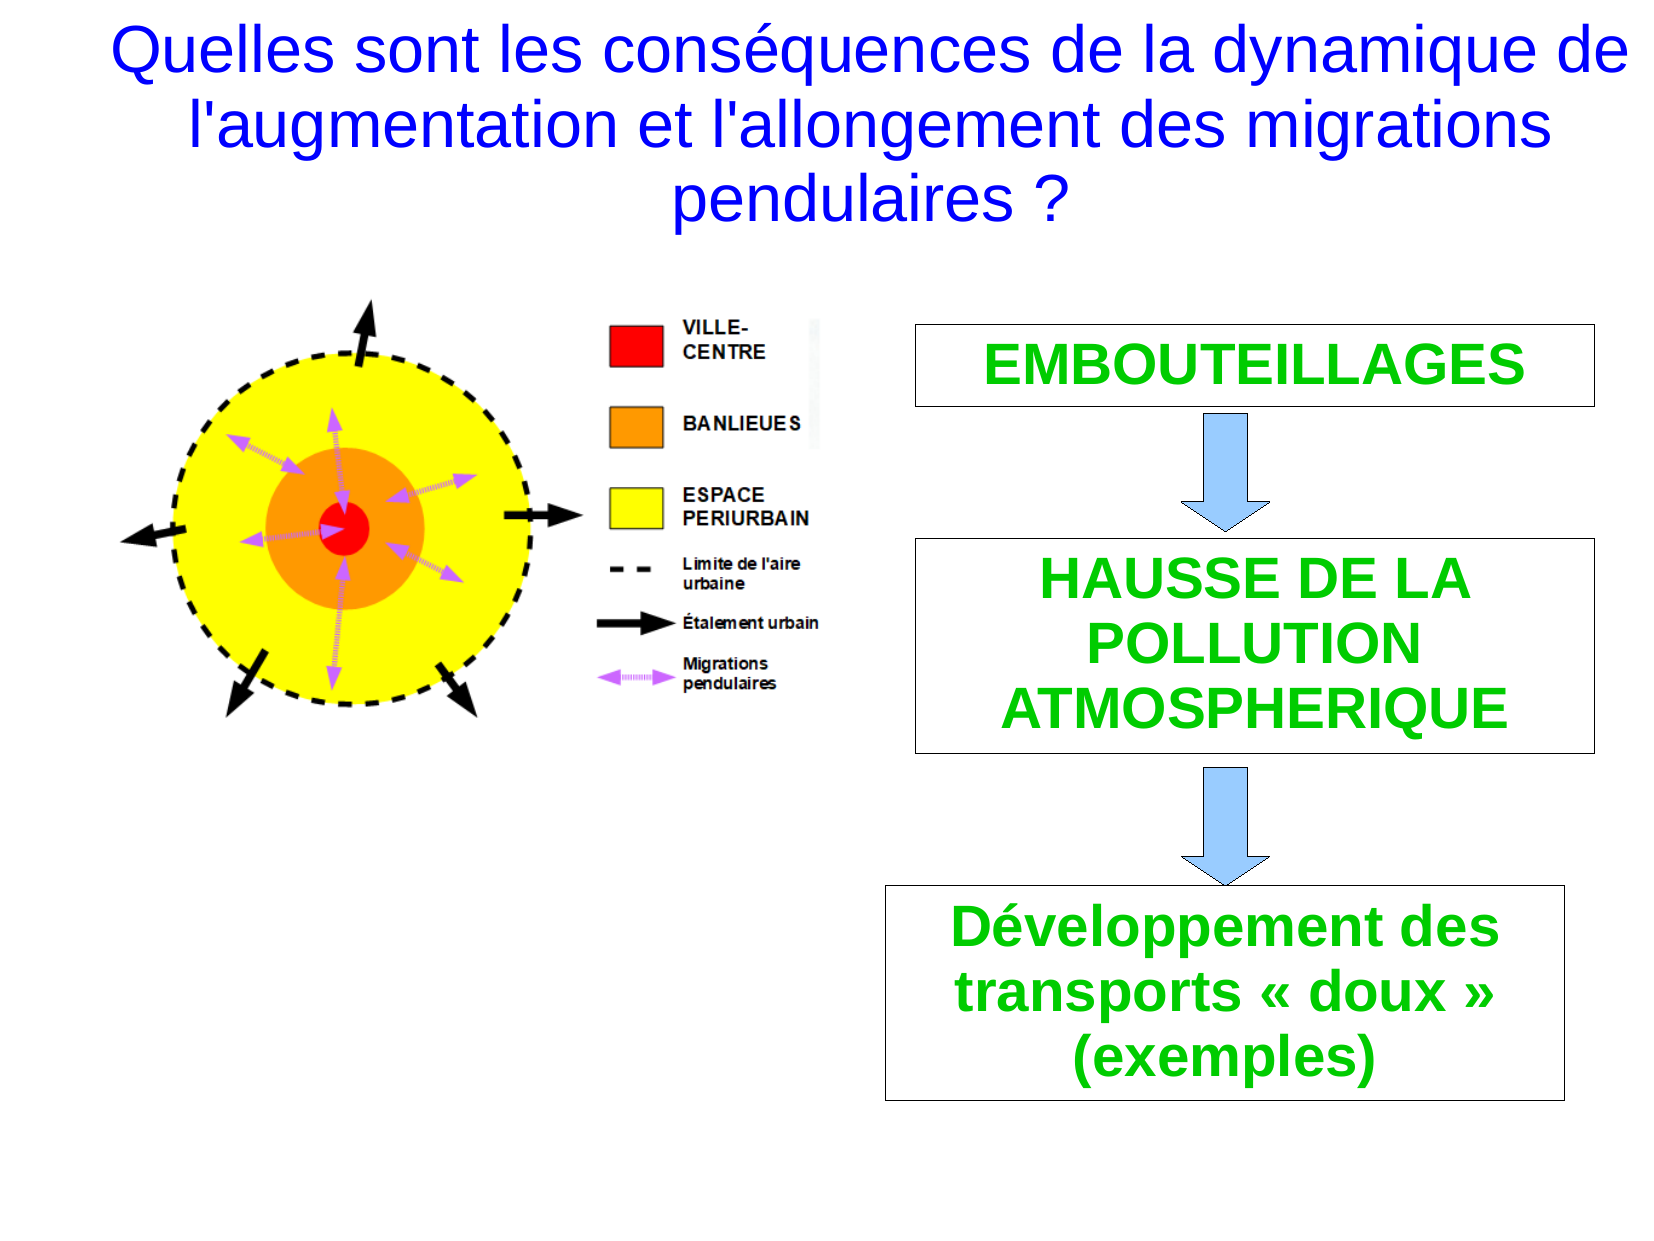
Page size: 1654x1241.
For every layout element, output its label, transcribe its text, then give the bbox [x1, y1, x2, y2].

text_box EMBOUTEILLAGES [915, 324, 1595, 407]
text_box Développement des transports « doux » (exemples) [885, 885, 1565, 1101]
text_box HAUSSE DE LA POLLUTION ATMOSPHERIQUE [915, 538, 1595, 754]
text_box [1181, 413, 1270, 532]
text_box [1181, 767, 1270, 885]
picture [118, 295, 823, 735]
text_box Quelles sont les conséquences de la dynamique de l'augmentation et l'allongement des migrations pendulaires ? [88, 4, 1654, 355]
